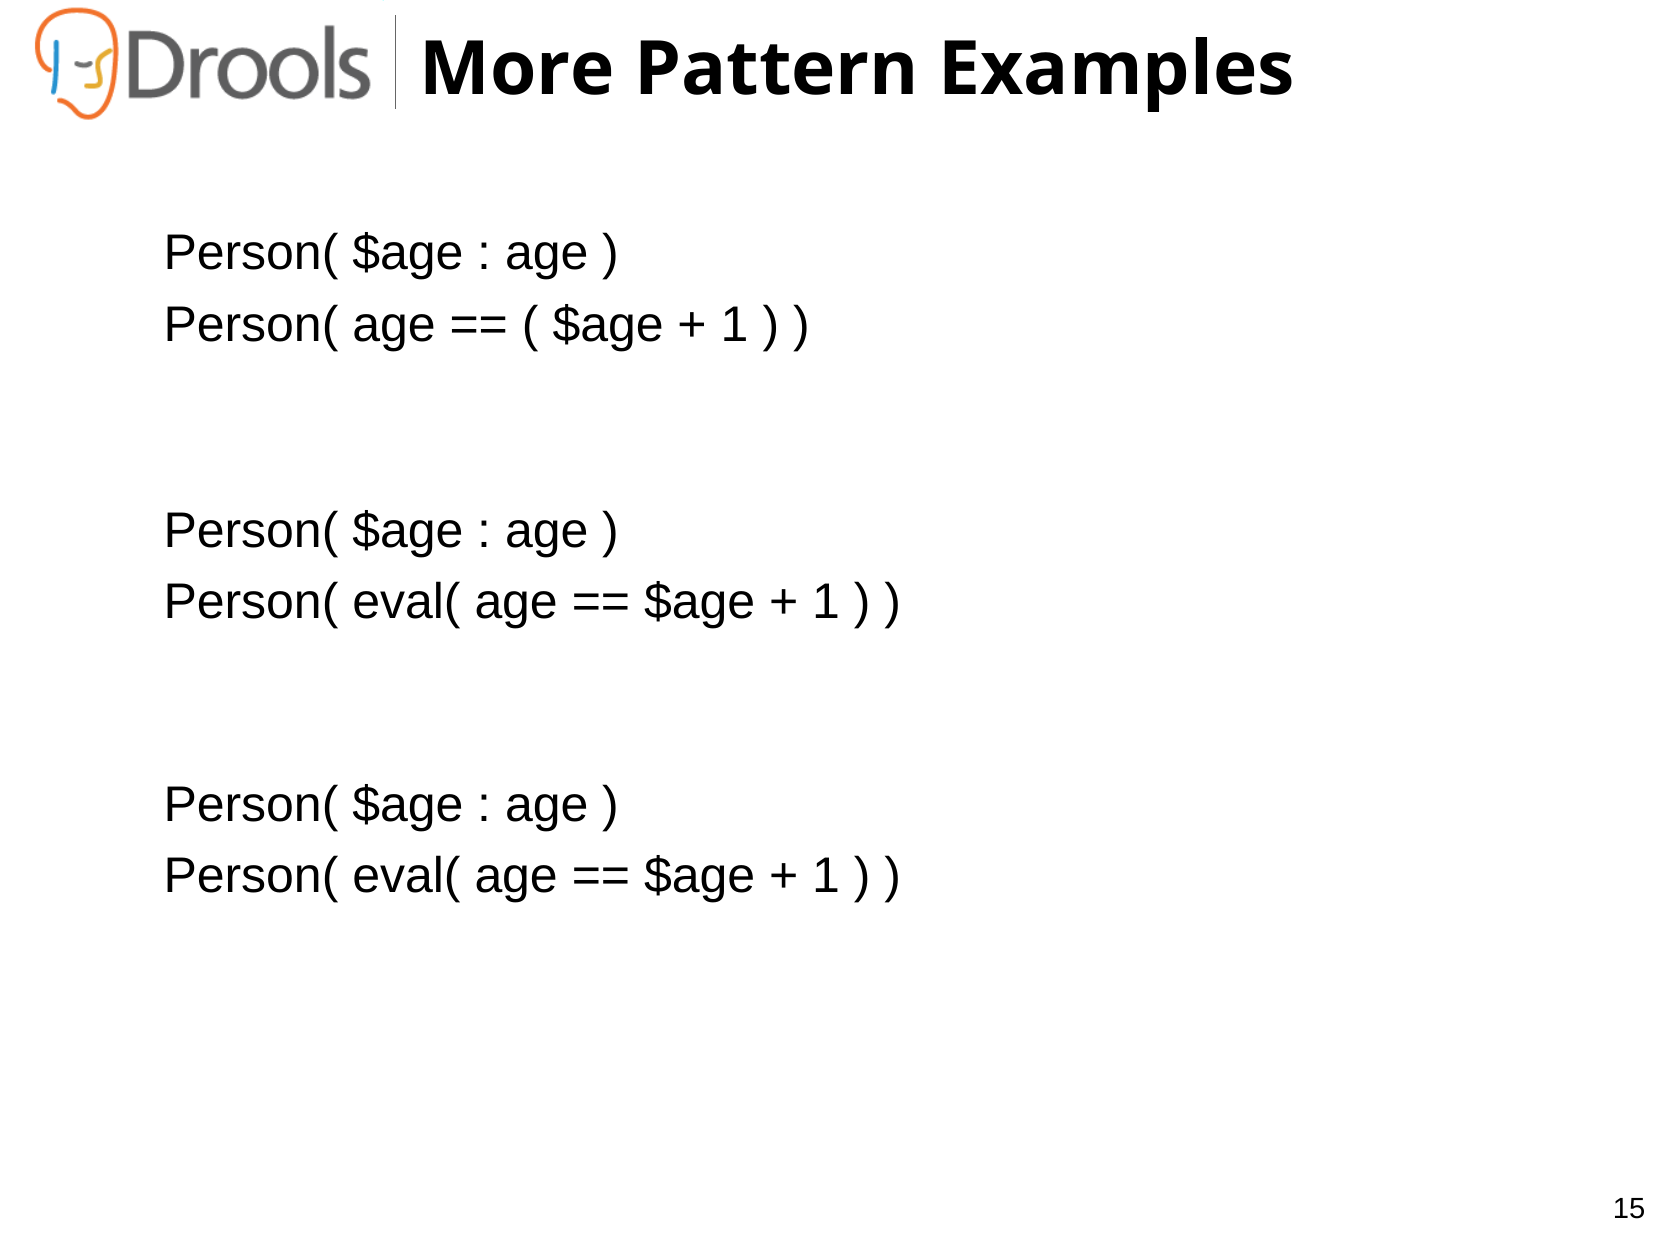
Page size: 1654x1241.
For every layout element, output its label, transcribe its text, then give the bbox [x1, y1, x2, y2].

list Person( $age : age ) Person( eval( age == $age + 1 ) ) [163, 776, 1270, 904]
list Person( $age : age ) Person( age == ( $age + 1 ) ) [163, 224, 1270, 352]
list Person( $age : age ) Person( eval( age == $age + 1 ) ) [163, 501, 1270, 630]
picture [29, 0, 384, 126]
title More Pattern Examples [419, 5, 1630, 125]
